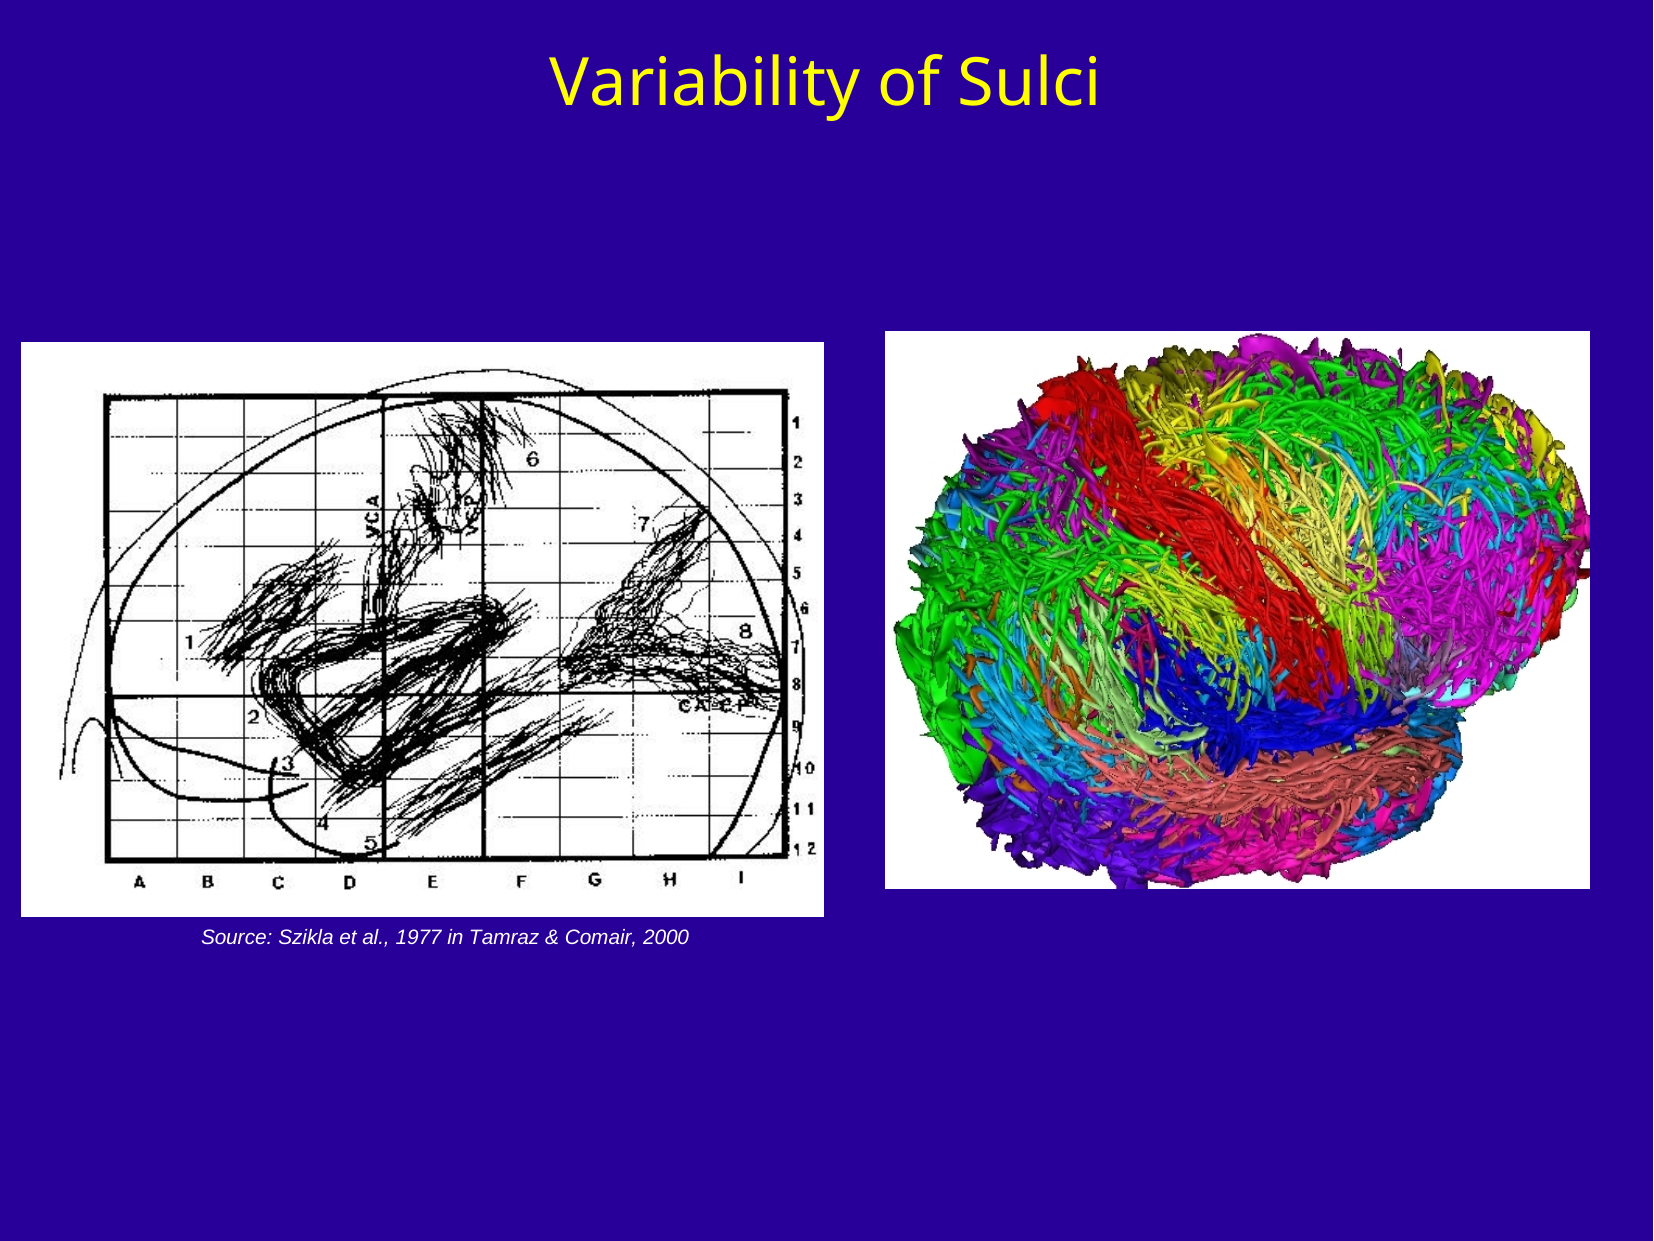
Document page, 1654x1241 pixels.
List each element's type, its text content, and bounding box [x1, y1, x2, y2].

picture [885, 331, 1590, 889]
picture [21, 342, 824, 917]
title Variability of Sulci [123, 26, 1529, 134]
text_box Source: Szikla et al., 1977 in Tamraz & Comair, 2000 [186, 921, 758, 966]
